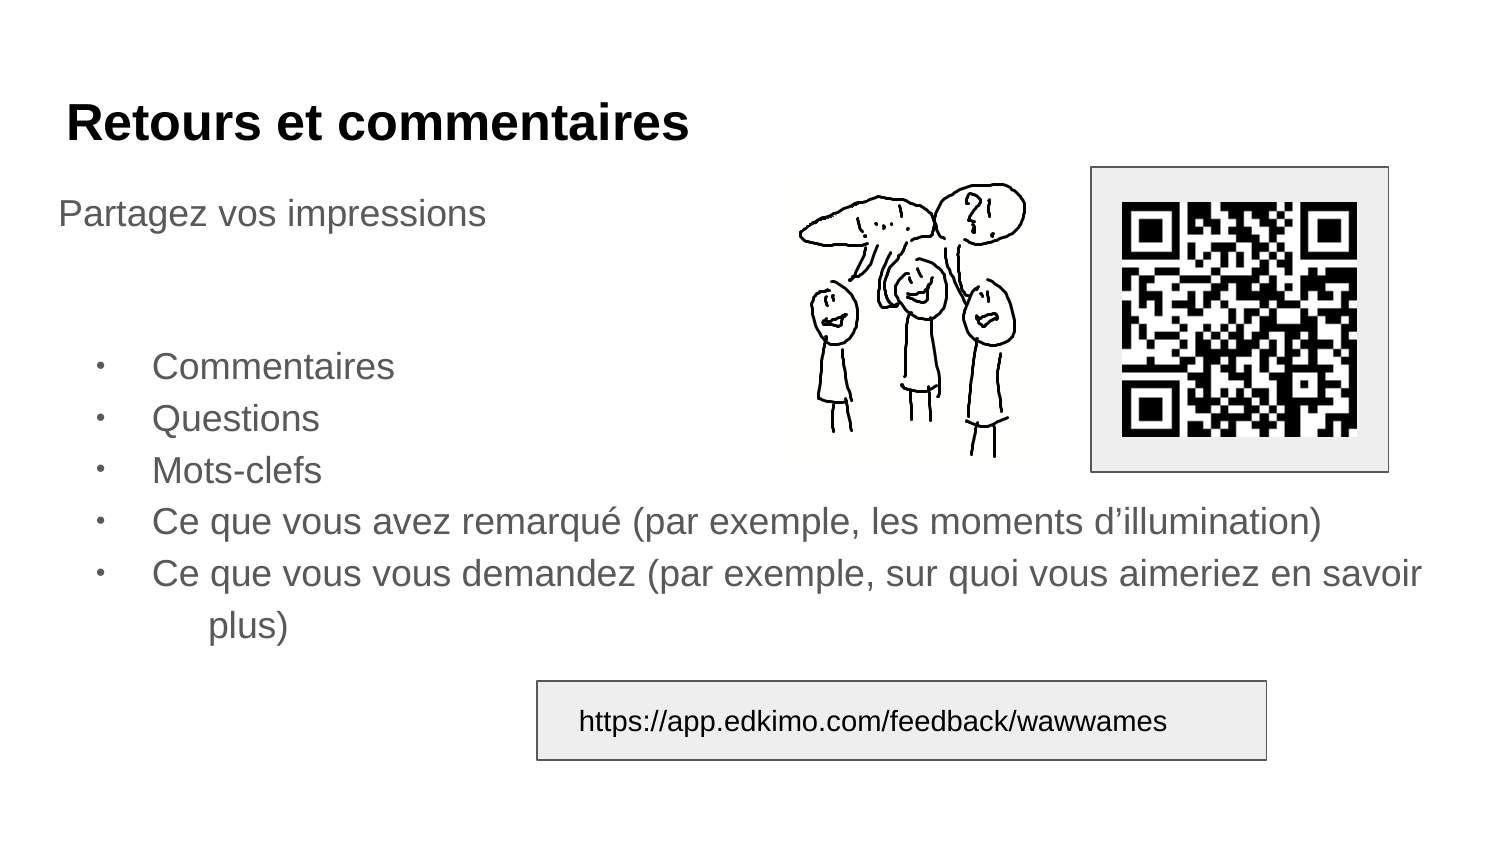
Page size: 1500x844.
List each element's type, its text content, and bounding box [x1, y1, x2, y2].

text_box [1091, 167, 1388, 472]
text_box https://app.edkimo.com/feedback/wawwames [563, 687, 1340, 754]
list Partagez vos impressions Commentaires Questions Mots-clefs Ce que vous avez remarqué (par exemple, les moments d’illumination) Ce que vous vous demandez (par exemple, sur quoi vous aimeriez en savoir plus) [43, 166, 1441, 728]
picture [787, 166, 1035, 472]
title Retours et commentaires [51, 72, 1449, 167]
text_box [537, 728, 1266, 760]
picture [1122, 202, 1357, 437]
